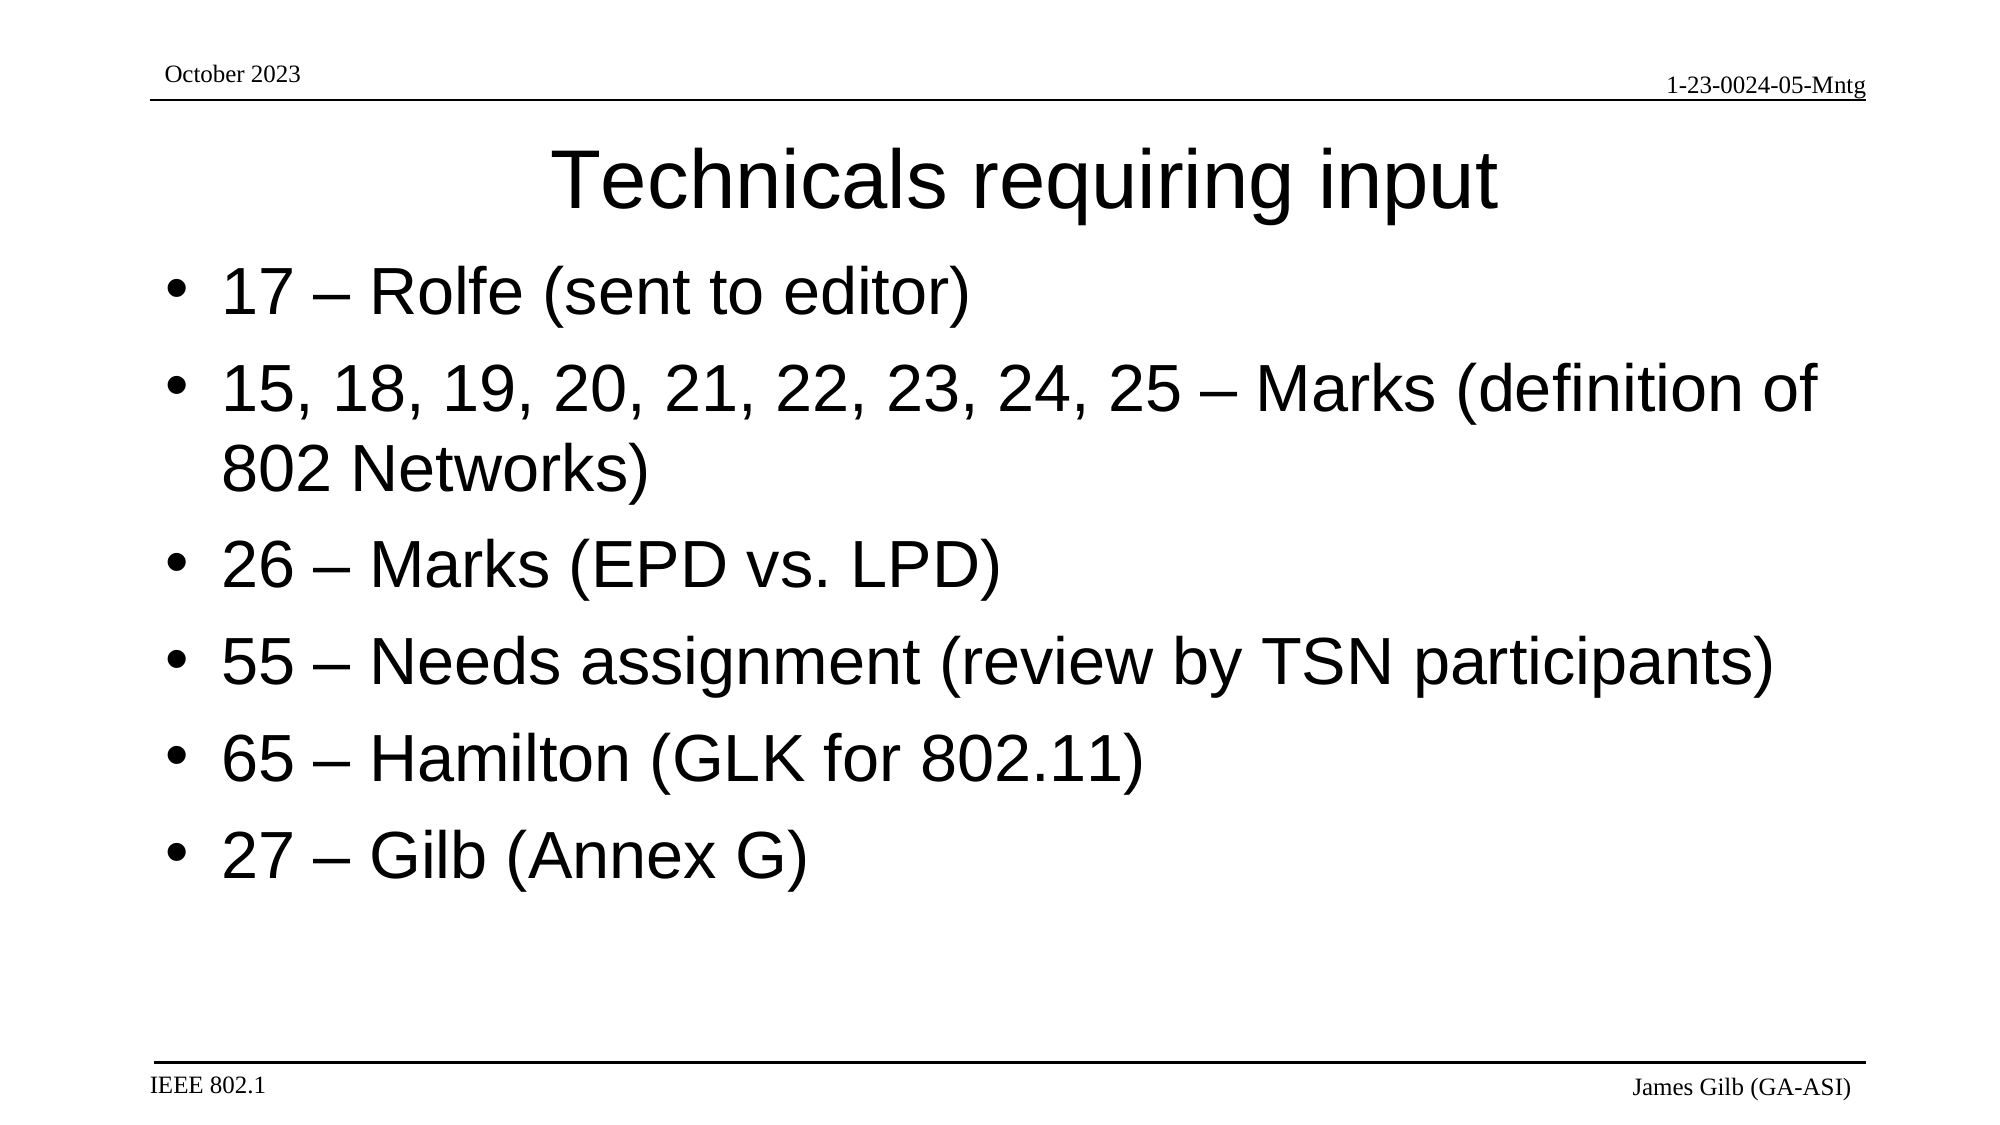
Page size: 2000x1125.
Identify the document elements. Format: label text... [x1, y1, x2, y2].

title Technicals requiring input [149, 112, 1900, 238]
list 17 – Rolfe (sent to editor) 15, 18, 19, 20, 21, 22, 23, 24, 25 – Marks (definition of 802 Networks) 26 – Marks (EPD vs. LPD) 55 – Needs assignment (review by TSN participants) 65 – Hamilton (GLK for 802.11) 27 – Gilb (Annex G) [150, 239, 1900, 1051]
